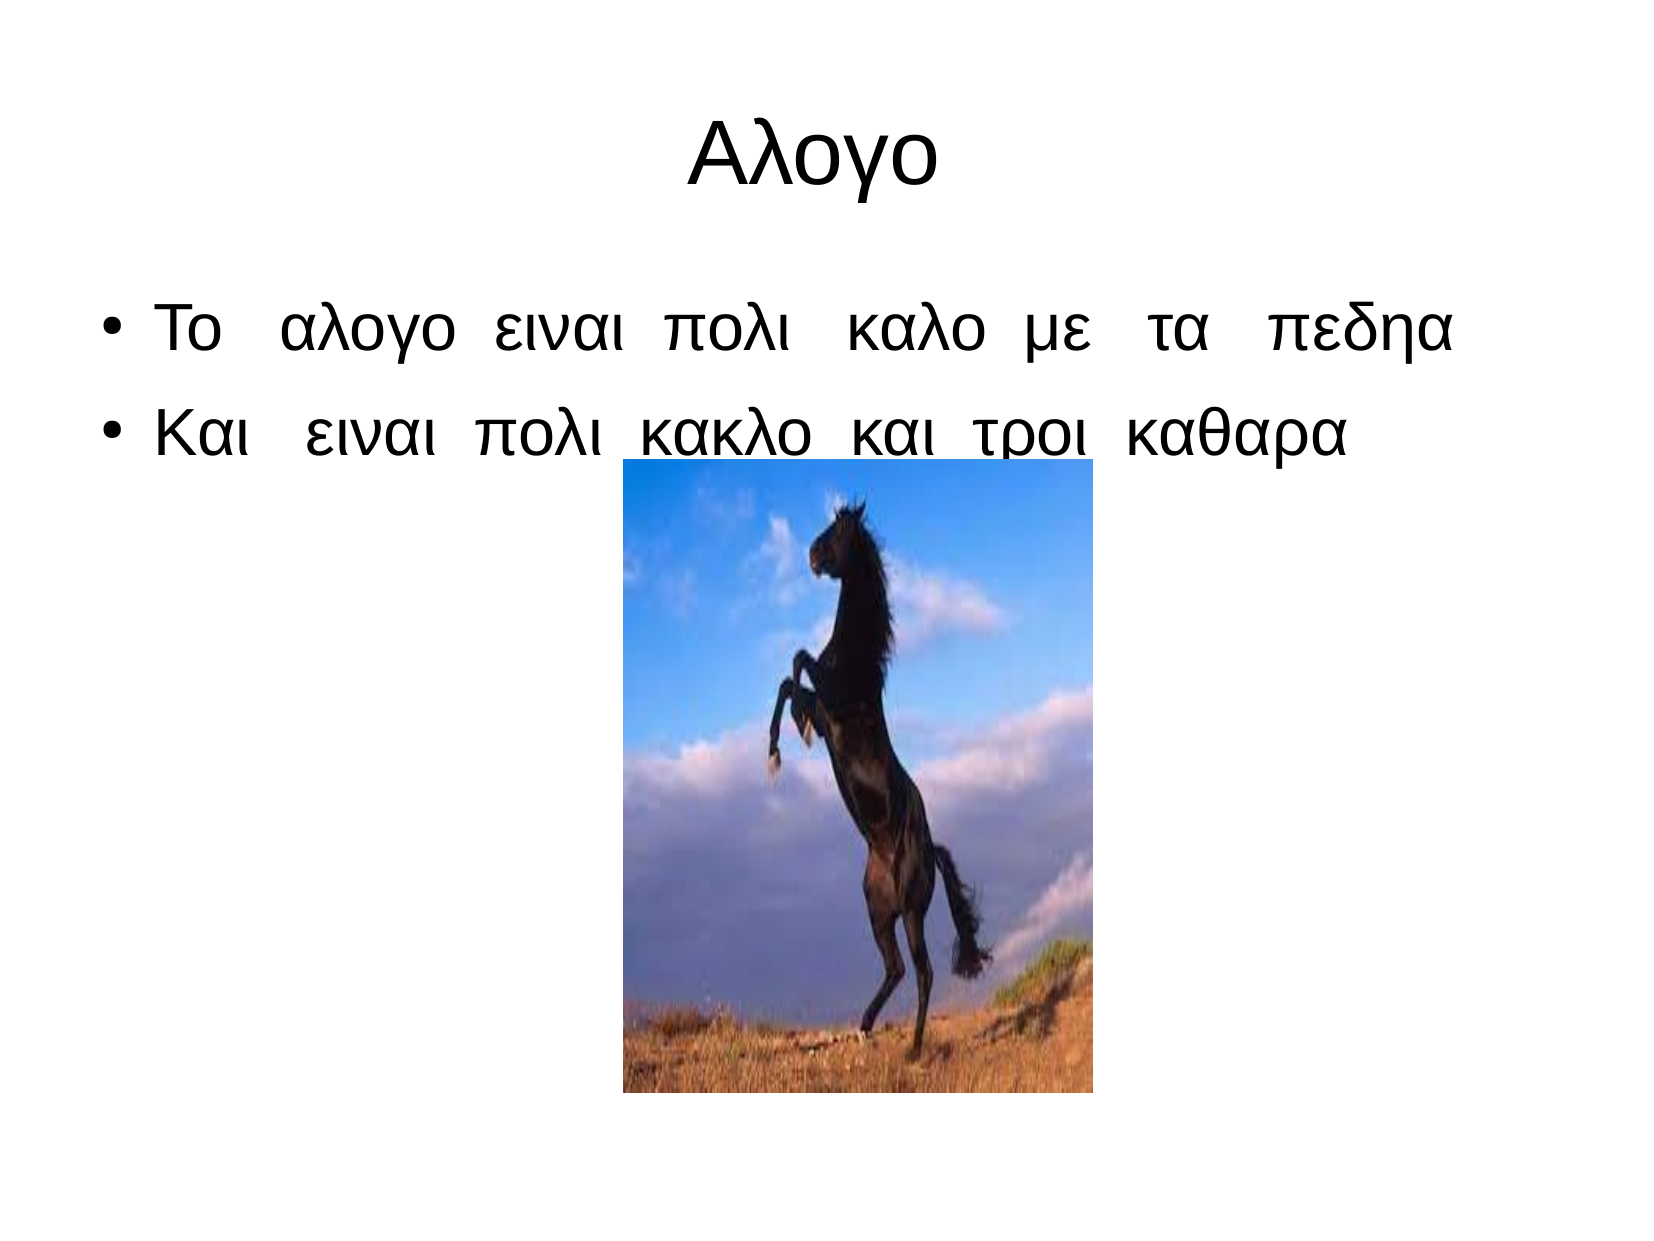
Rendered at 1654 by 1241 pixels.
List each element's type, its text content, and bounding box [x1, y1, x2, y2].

title Αλογο [82, 49, 1571, 257]
picture [623, 459, 1093, 1093]
list Το αλογο ειναι πολι καλο με τα πεδηα Και ειναι πολι κακλο και τροι καθαρα [82, 290, 1571, 1109]
